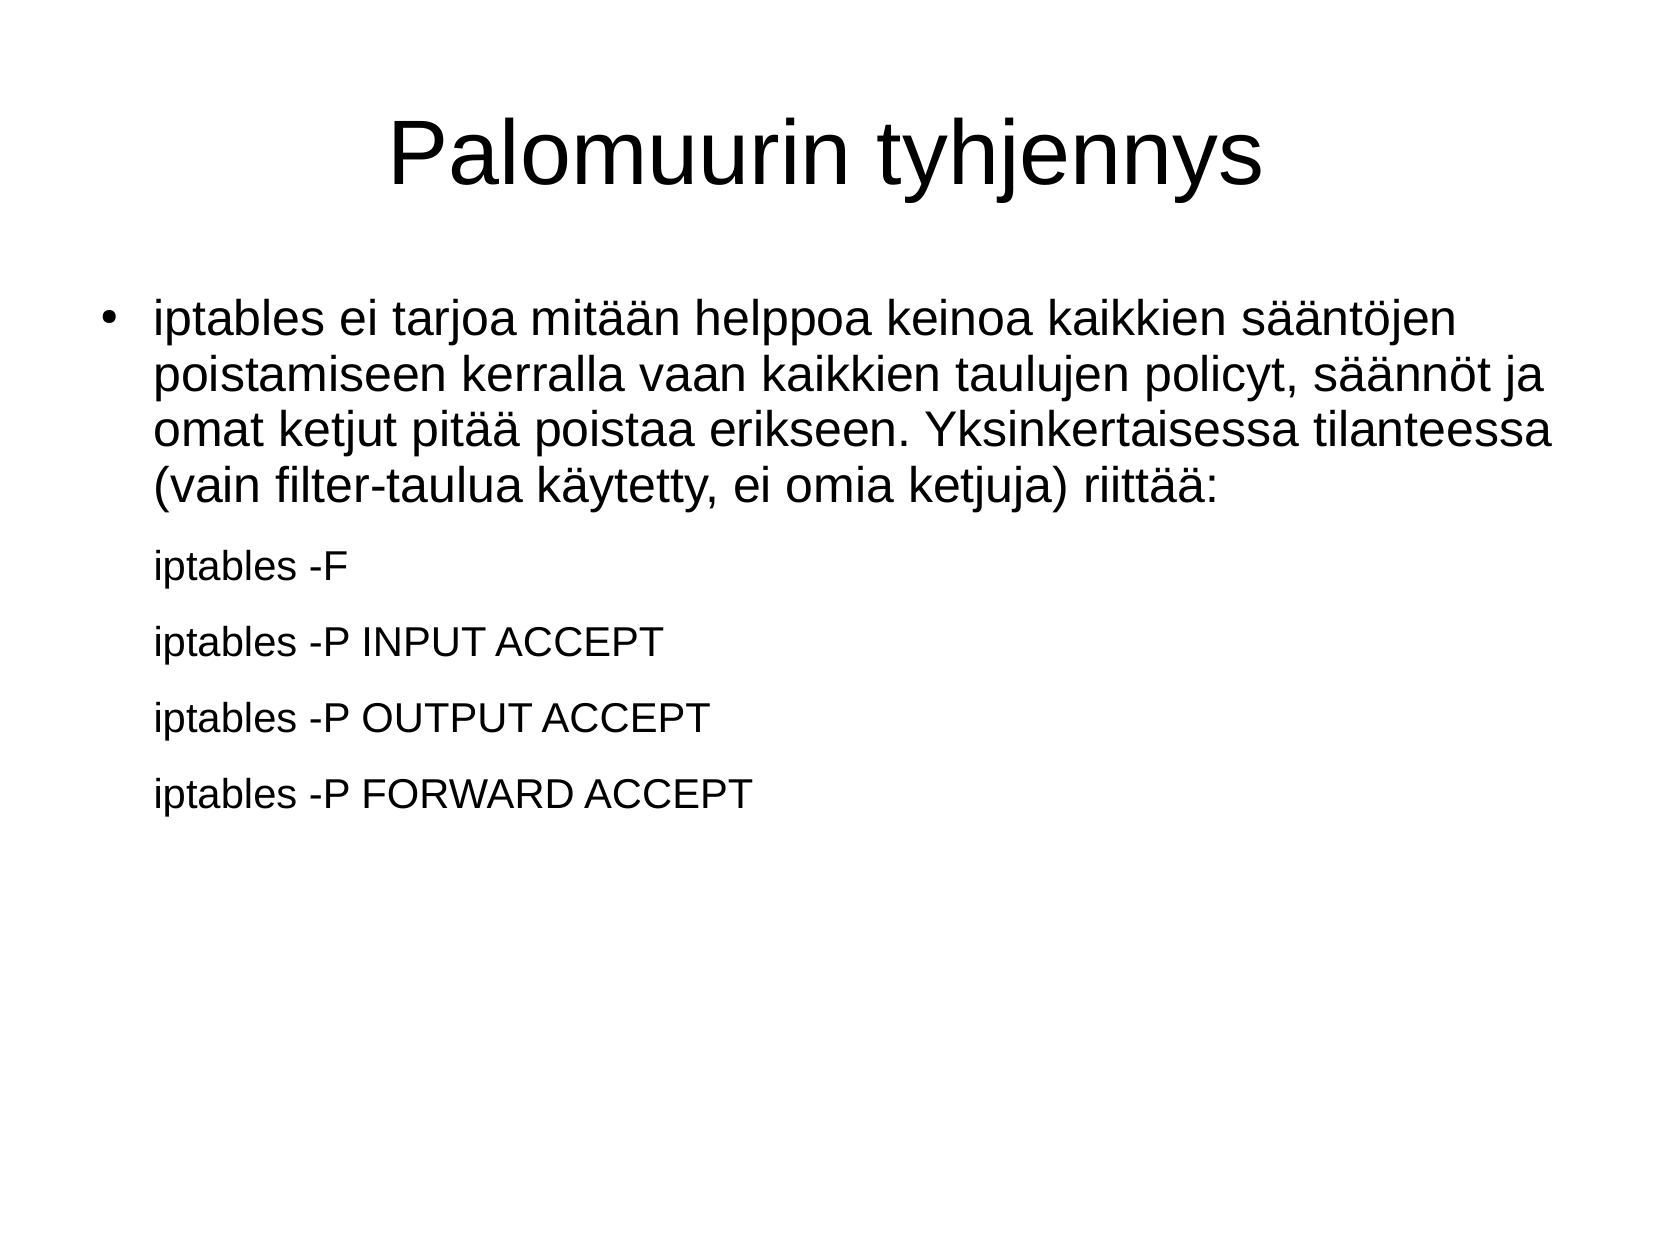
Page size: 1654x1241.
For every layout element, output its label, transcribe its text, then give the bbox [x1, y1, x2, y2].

title Palomuurin tyhjennys [82, 49, 1571, 257]
list iptables ei tarjoa mitään helppoa keinoa kaikkien sääntöjen poistamiseen kerralla vaan kaikkien taulujen policyt, säännöt ja omat ketjut pitää poistaa erikseen. Yksinkertaisessa tilanteessa (vain filter-taulua käytetty, ei omia ketjuja) riittää: iptables -F iptables -P INPUT ACCEPT iptables -P OUTPUT ACCEPT iptables -P FORWARD ACCEPT [82, 290, 1571, 1010]
